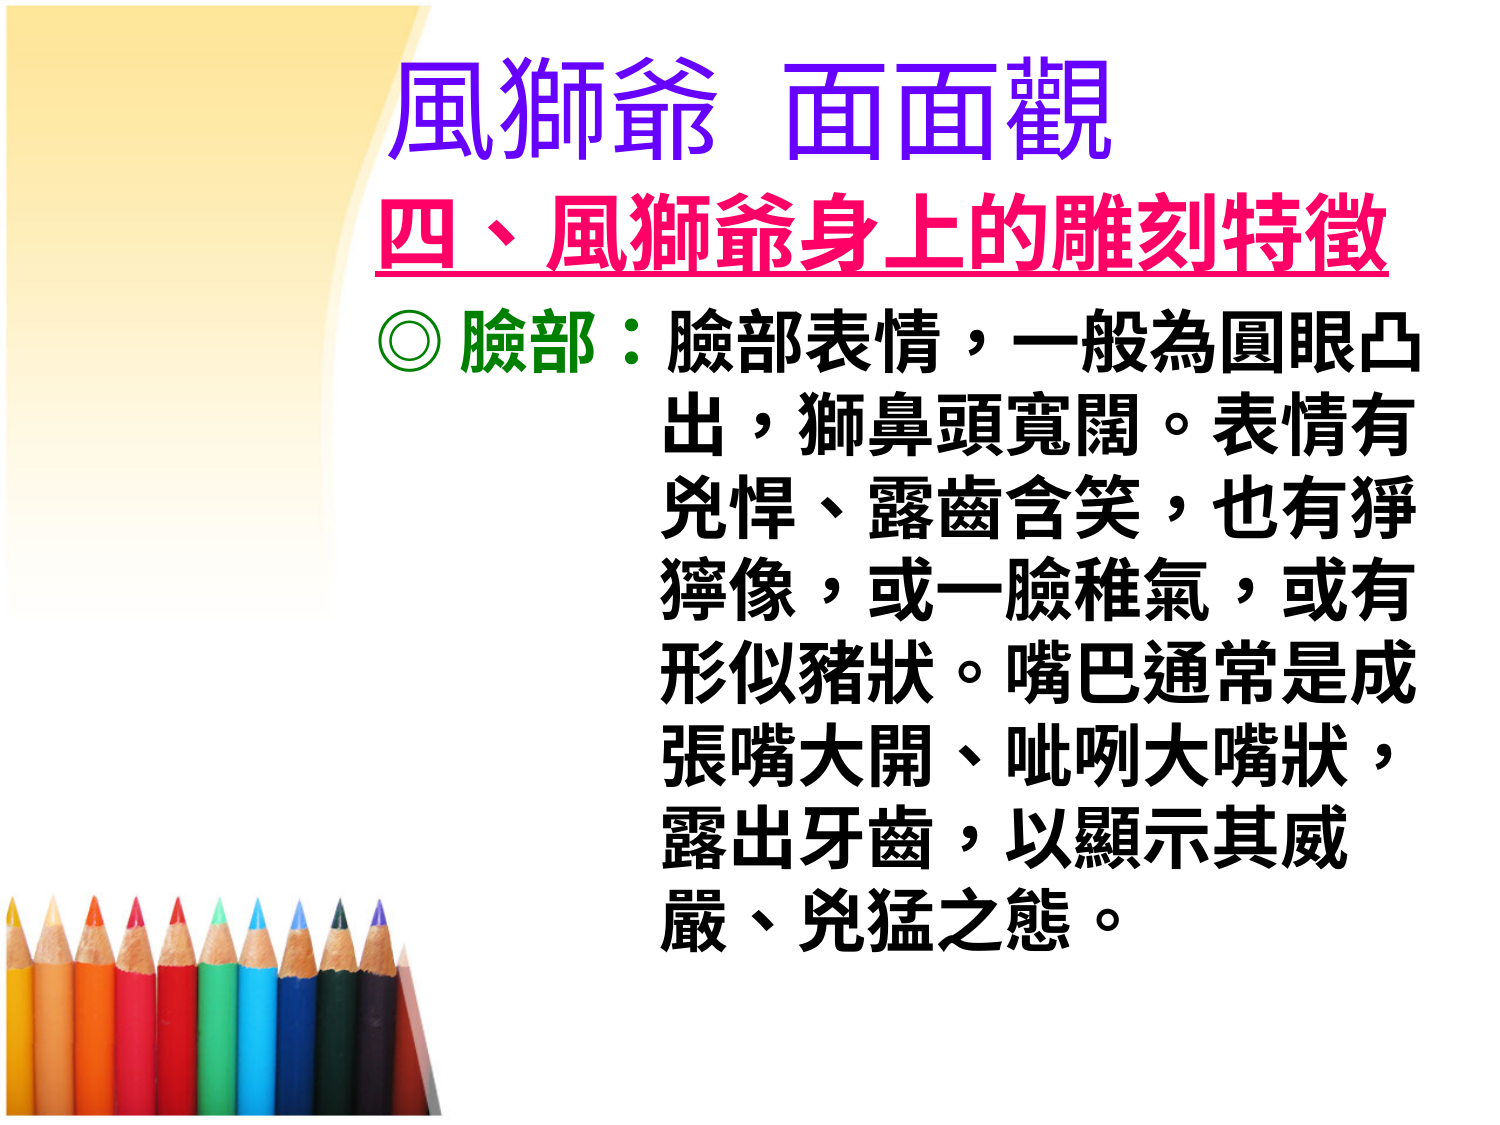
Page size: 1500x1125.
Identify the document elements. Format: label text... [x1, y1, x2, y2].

picture [0, 0, 1500, 1120]
title 風獅爺 面面觀 [75, 19, 1426, 194]
list 四、風獅爺身上的雕刻特徵 ◎臉部：臉部表情，一般為圓眼凸出，獅鼻頭寬闊。表情有兇悍、露齒含笑，也有猙獰像，或一臉稚氣，或有形似豬狀。嘴巴通常是成張嘴大開、呲咧大嘴狀，露出牙齒，以顯示其威嚴、兇猛之態。 [76, 172, 1448, 1000]
